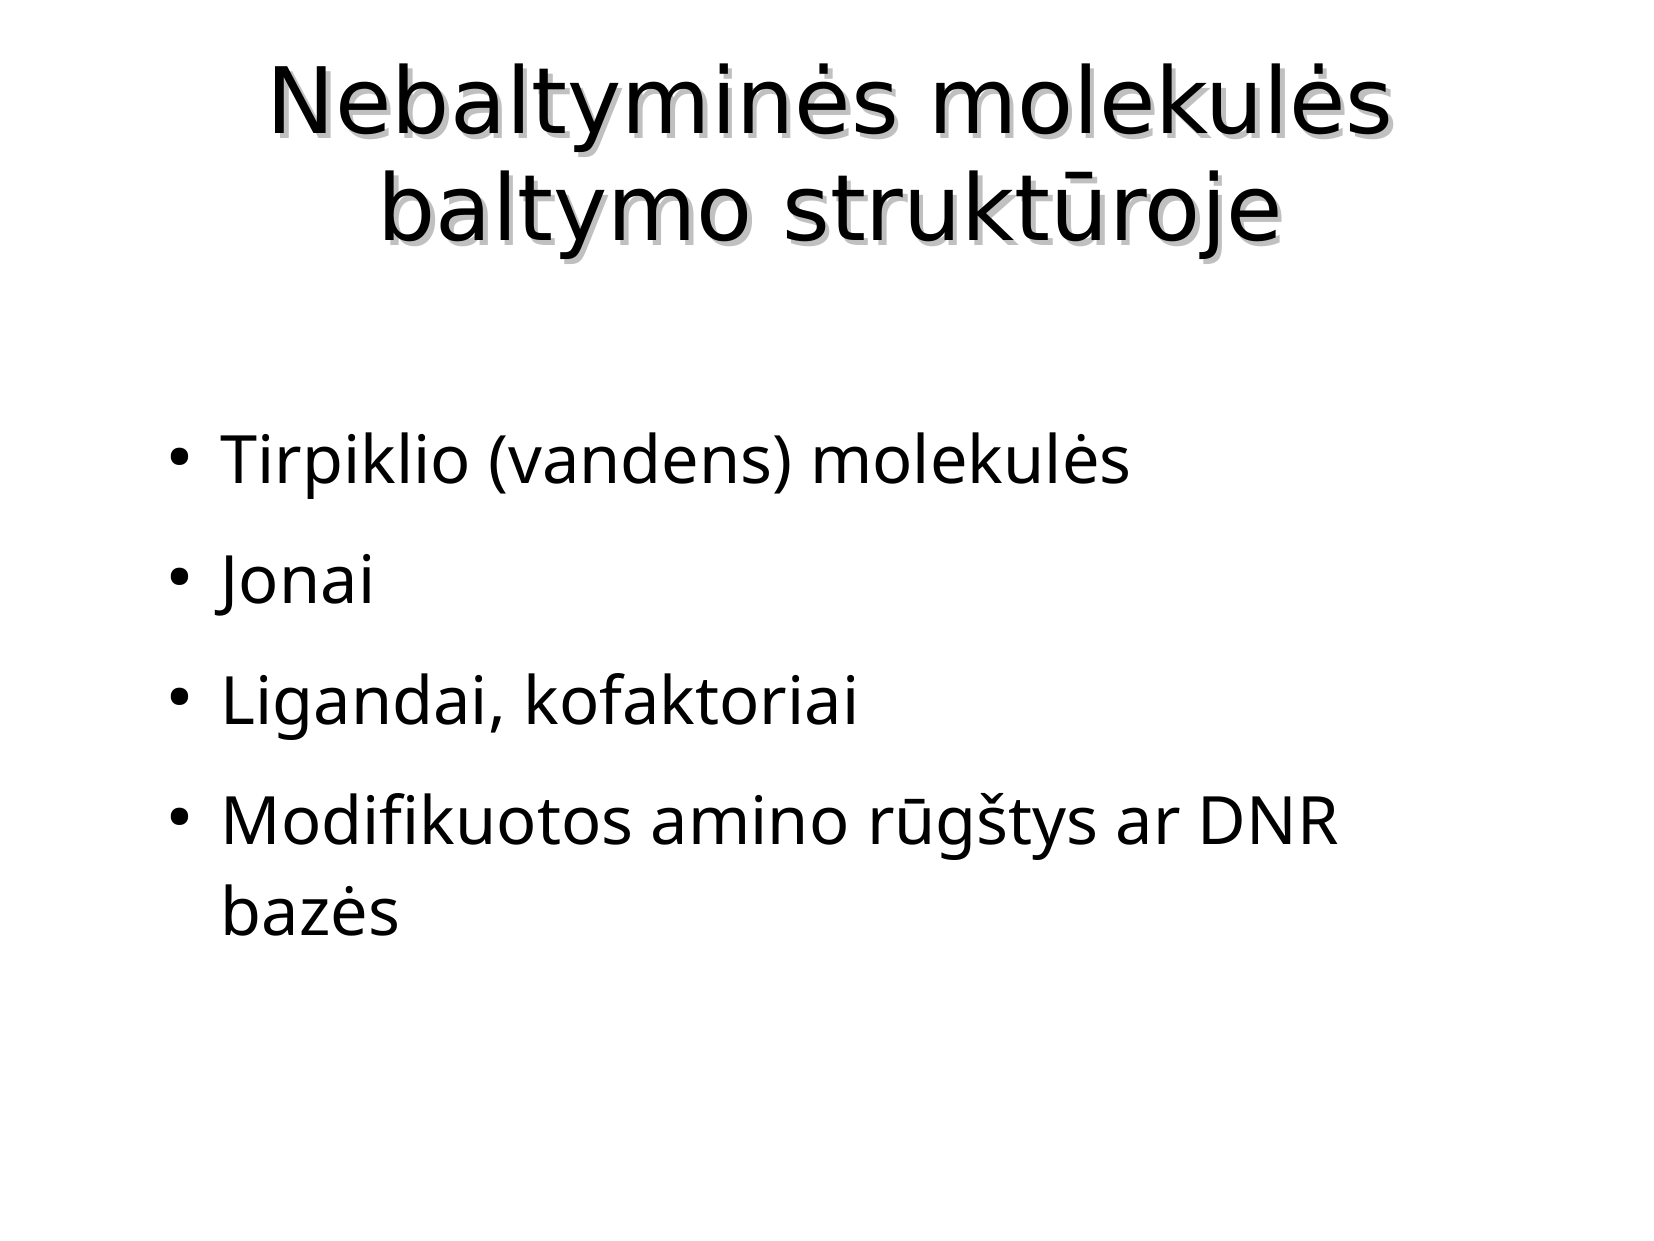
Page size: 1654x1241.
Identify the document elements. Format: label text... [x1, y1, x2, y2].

list Tirpiklio (vandens) molekulės Jonai Ligandai, kofaktoriai Modifikuotos amino rūgštys ar DNR bazės [150, 412, 1530, 948]
title Nebaltyminės molekulės baltymo struktūroje [86, 48, 1576, 263]
